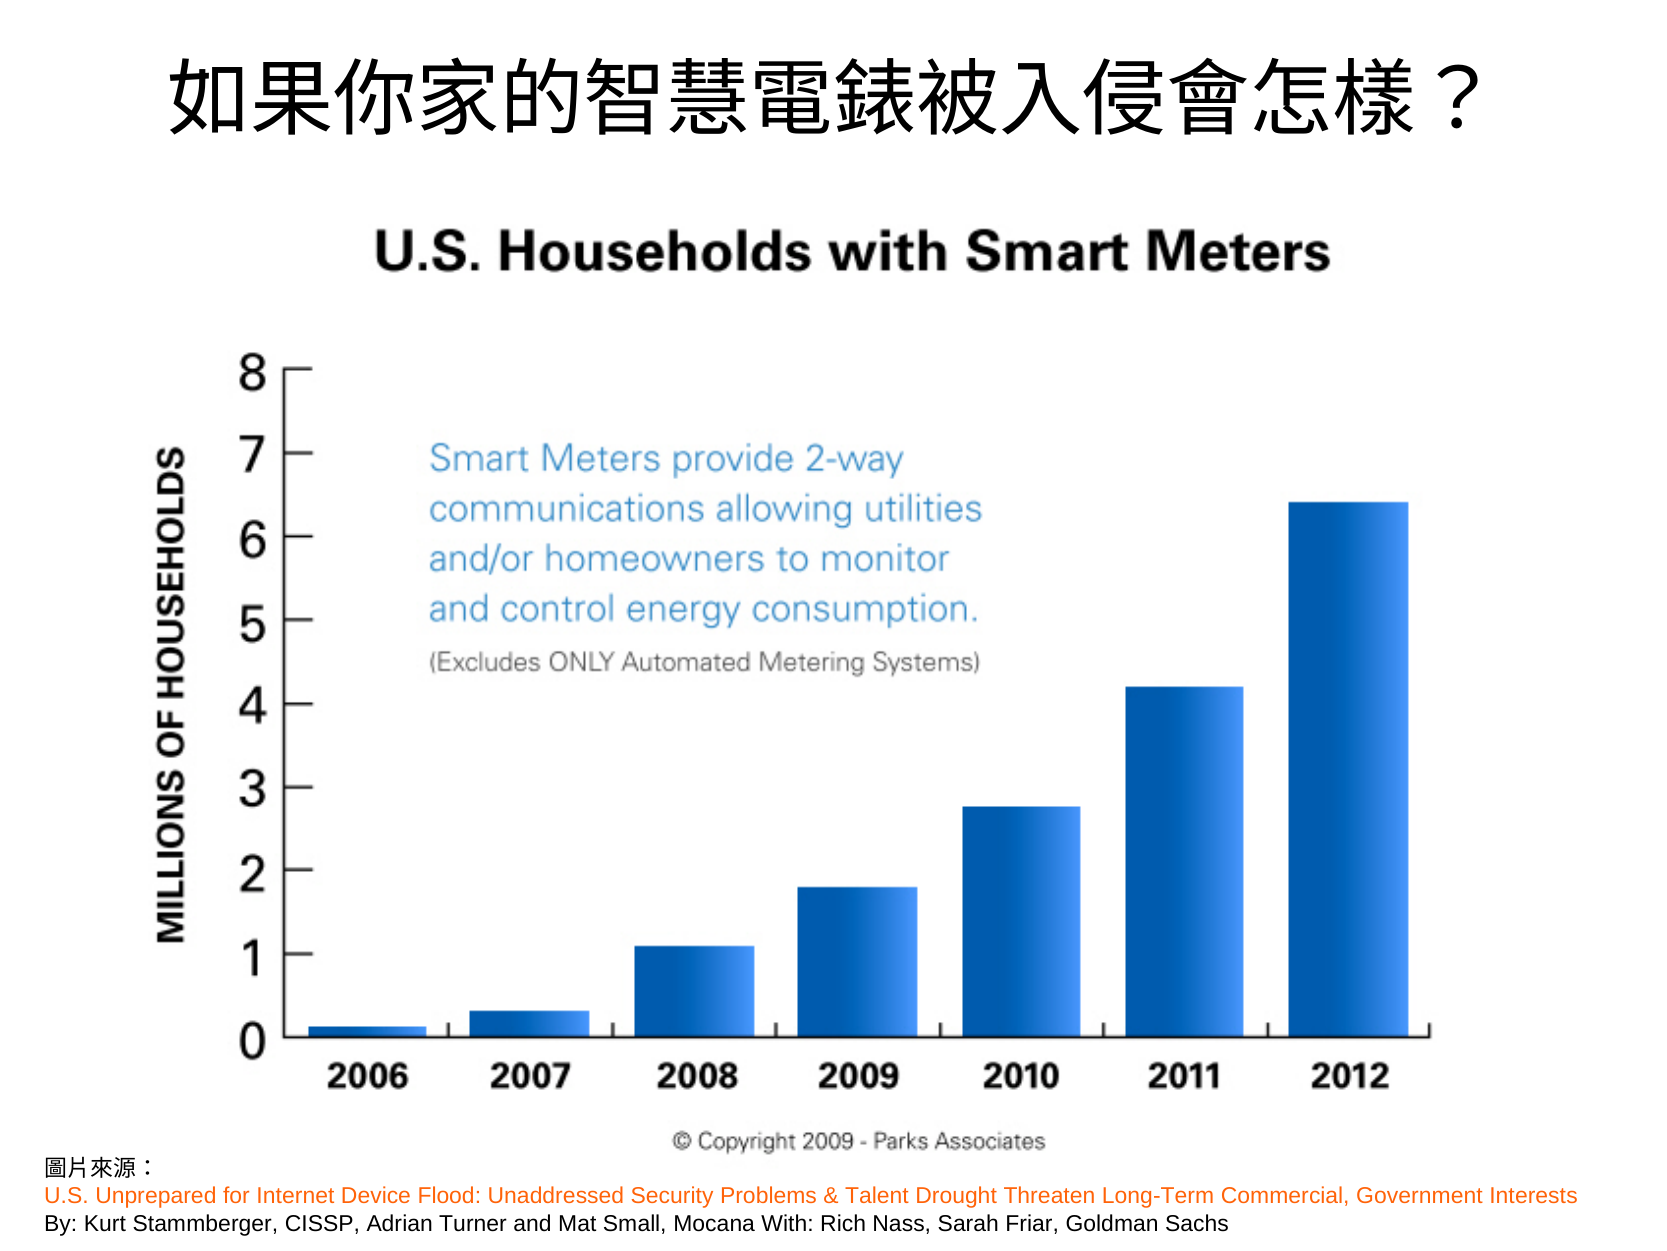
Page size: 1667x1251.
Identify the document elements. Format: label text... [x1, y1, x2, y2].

text_box 圖片來源： U.S. Unprepared for Internet Device Flood: Unaddressed Security Problems & Talent Drought Threaten Long-Term Commercial, Government Interests By: Kurt Stammberger, CISSP, Adrian Turner and Mat Small, Mocana With: Rich Nass, Sarah Friar, Goldman Sachs [29, 1146, 1631, 1245]
picture [87, 184, 1564, 1146]
title 如果你家的智慧電錶被入侵會怎樣？ [0, 0, 1667, 184]
